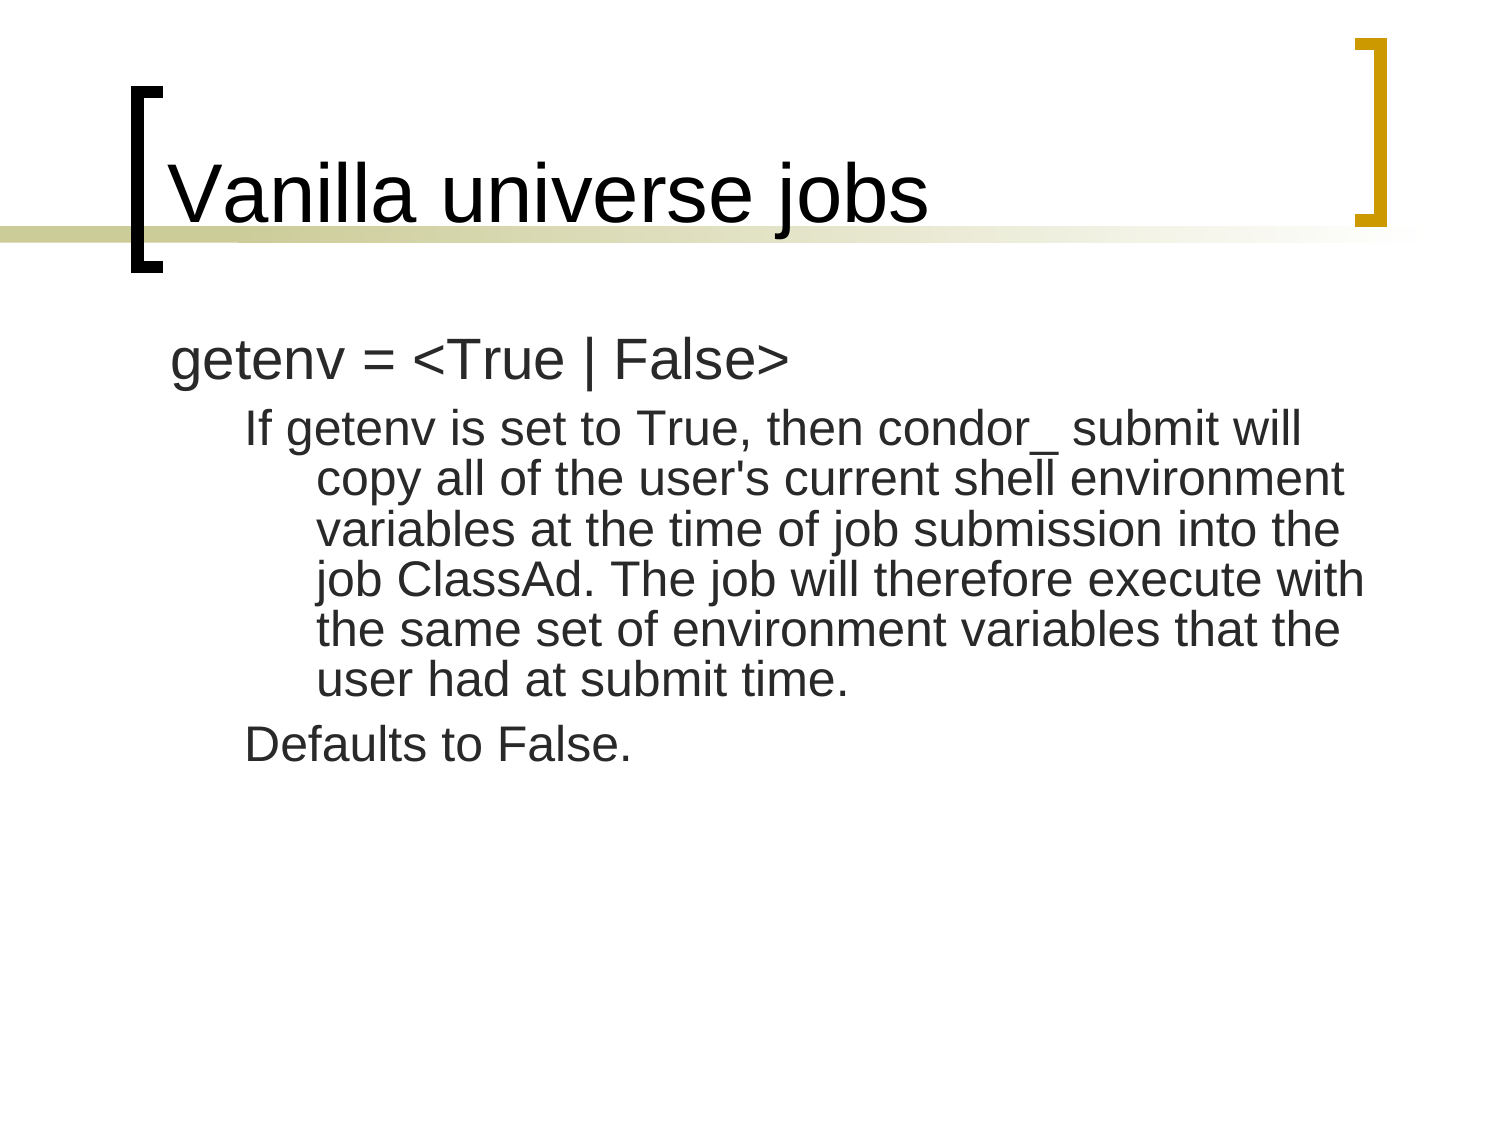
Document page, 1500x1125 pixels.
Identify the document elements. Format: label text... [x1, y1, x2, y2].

list getenv = <True | False> If getenv is set to True, then condor_ submit will copy all of the user's current shell environment variables at the time of job submission into the job ClassAd. The job will therefore execute with the same set of environment variables that the user had at submit time. Defaults to False. [155, 324, 1413, 1001]
title Vanilla universe jobs [152, 15, 1328, 248]
